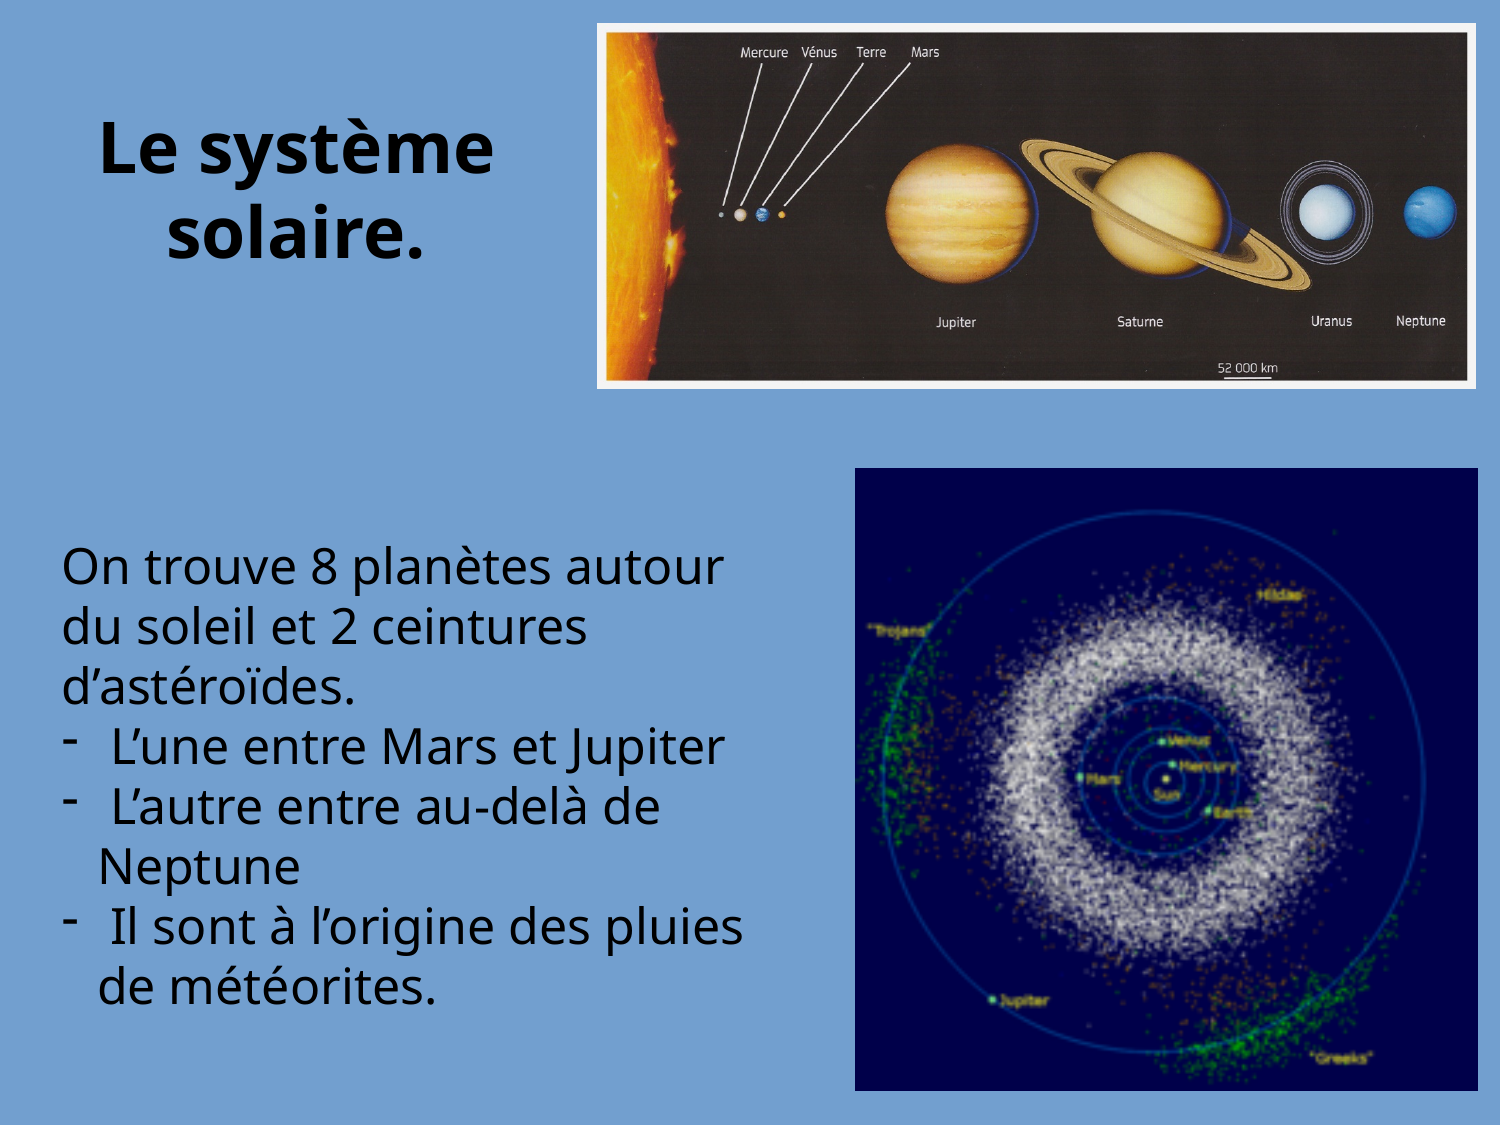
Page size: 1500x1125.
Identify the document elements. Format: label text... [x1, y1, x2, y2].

picture [855, 468, 1478, 1091]
text_box On trouve 8 planètes autour du soleil et 2 ceintures d’astéroïdes. L’une entre Mars et Jupiter L’autre entre au-delà de Neptune Il sont à l’origine des pluies de météorites. [46, 527, 809, 1023]
picture [597, 23, 1476, 390]
text_box Le système solaire. [0, 93, 593, 282]
